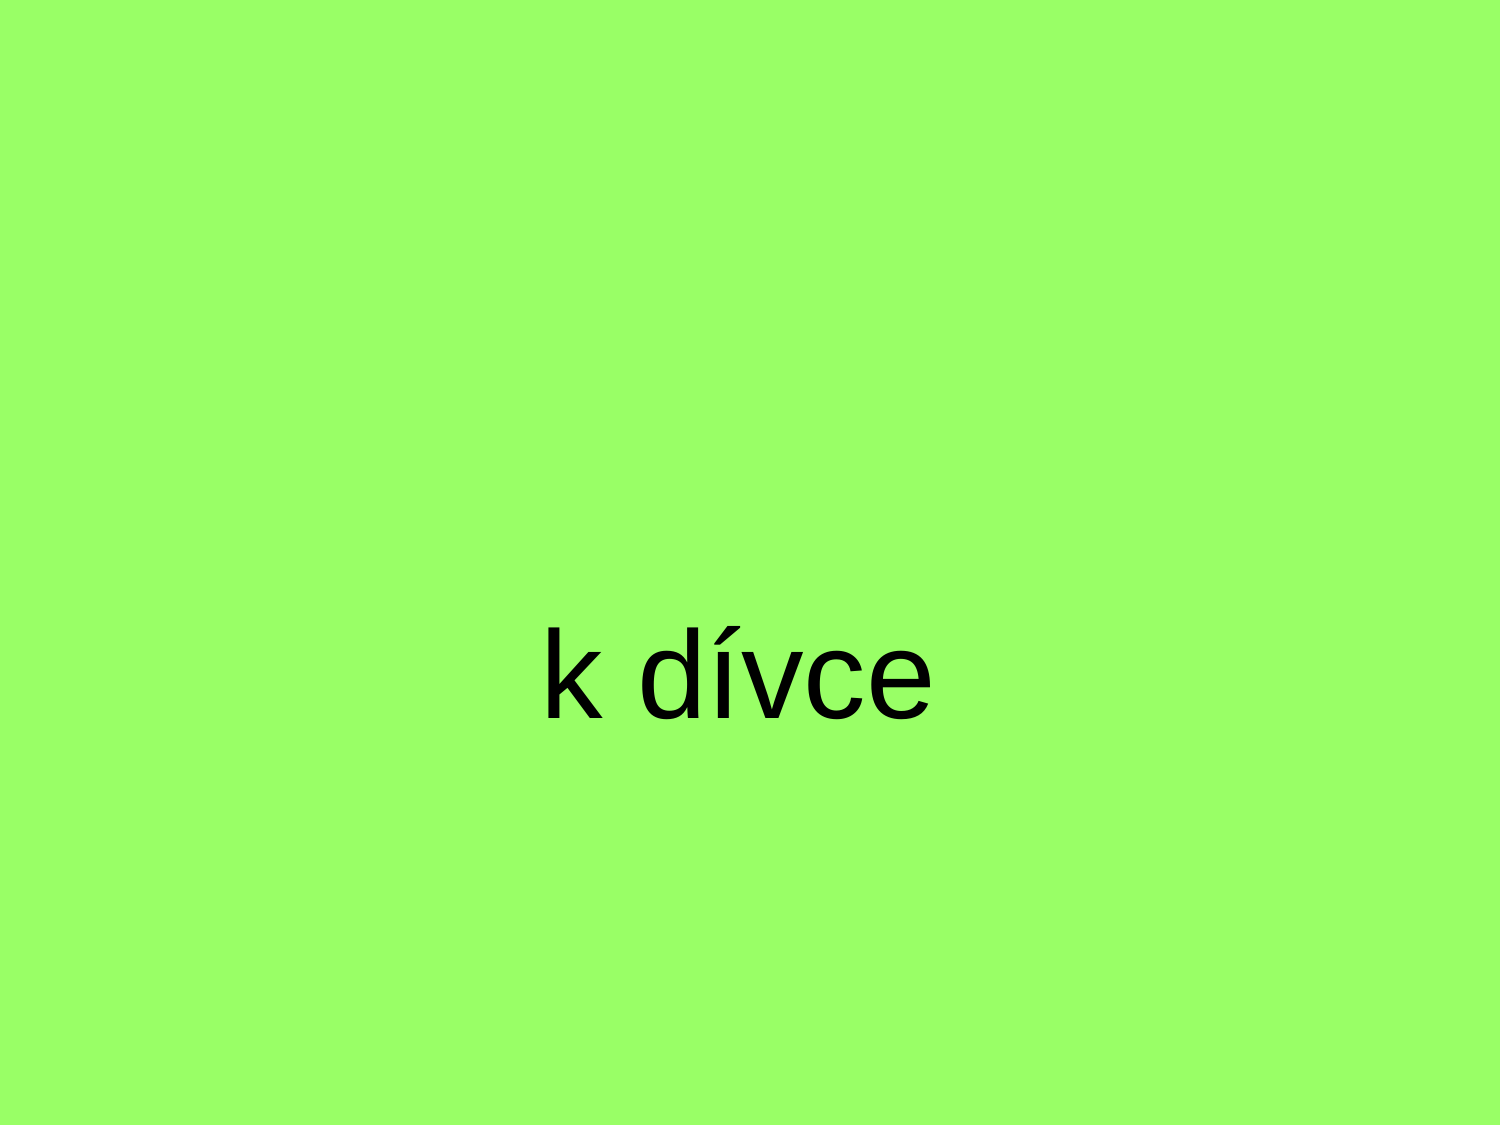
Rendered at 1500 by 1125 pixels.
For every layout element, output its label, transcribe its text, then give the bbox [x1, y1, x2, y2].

subtitle k dívce [76, 586, 1400, 921]
